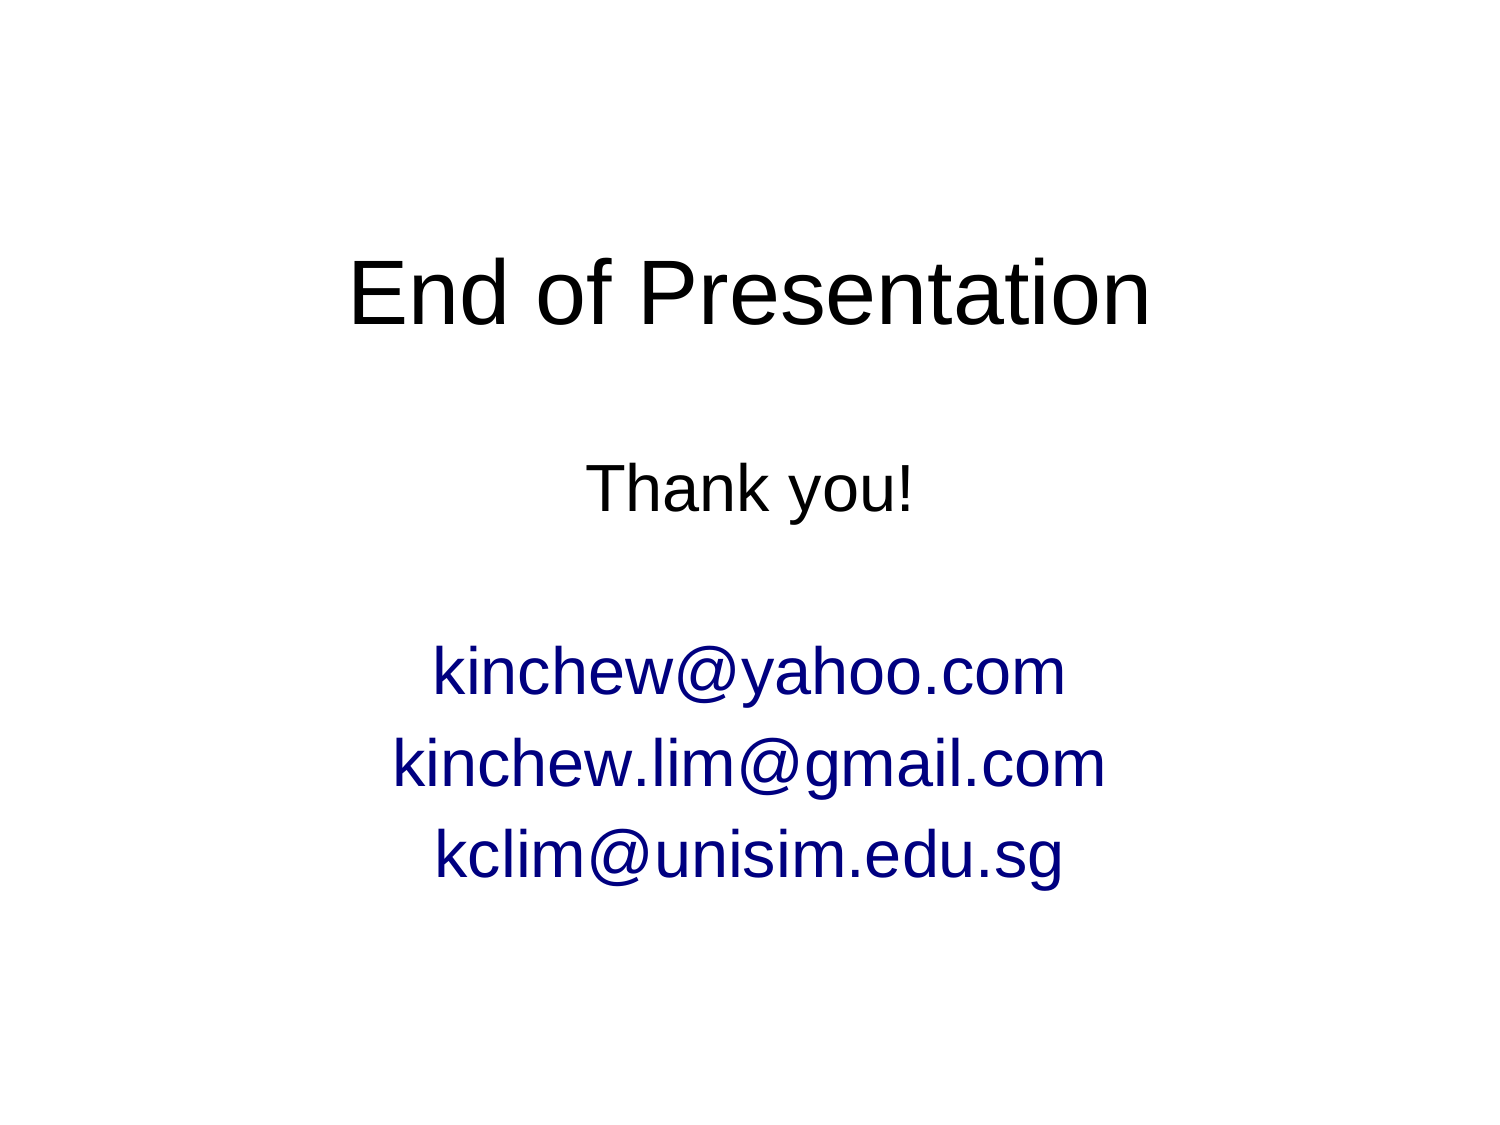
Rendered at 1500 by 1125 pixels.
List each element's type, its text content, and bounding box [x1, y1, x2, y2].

title End of Presentation [75, 199, 1426, 388]
subtitle Thank you! kinchew@yahoo.com kinchew.lim@gmail.com kclim@unisim.edu.sg [75, 451, 1426, 984]
